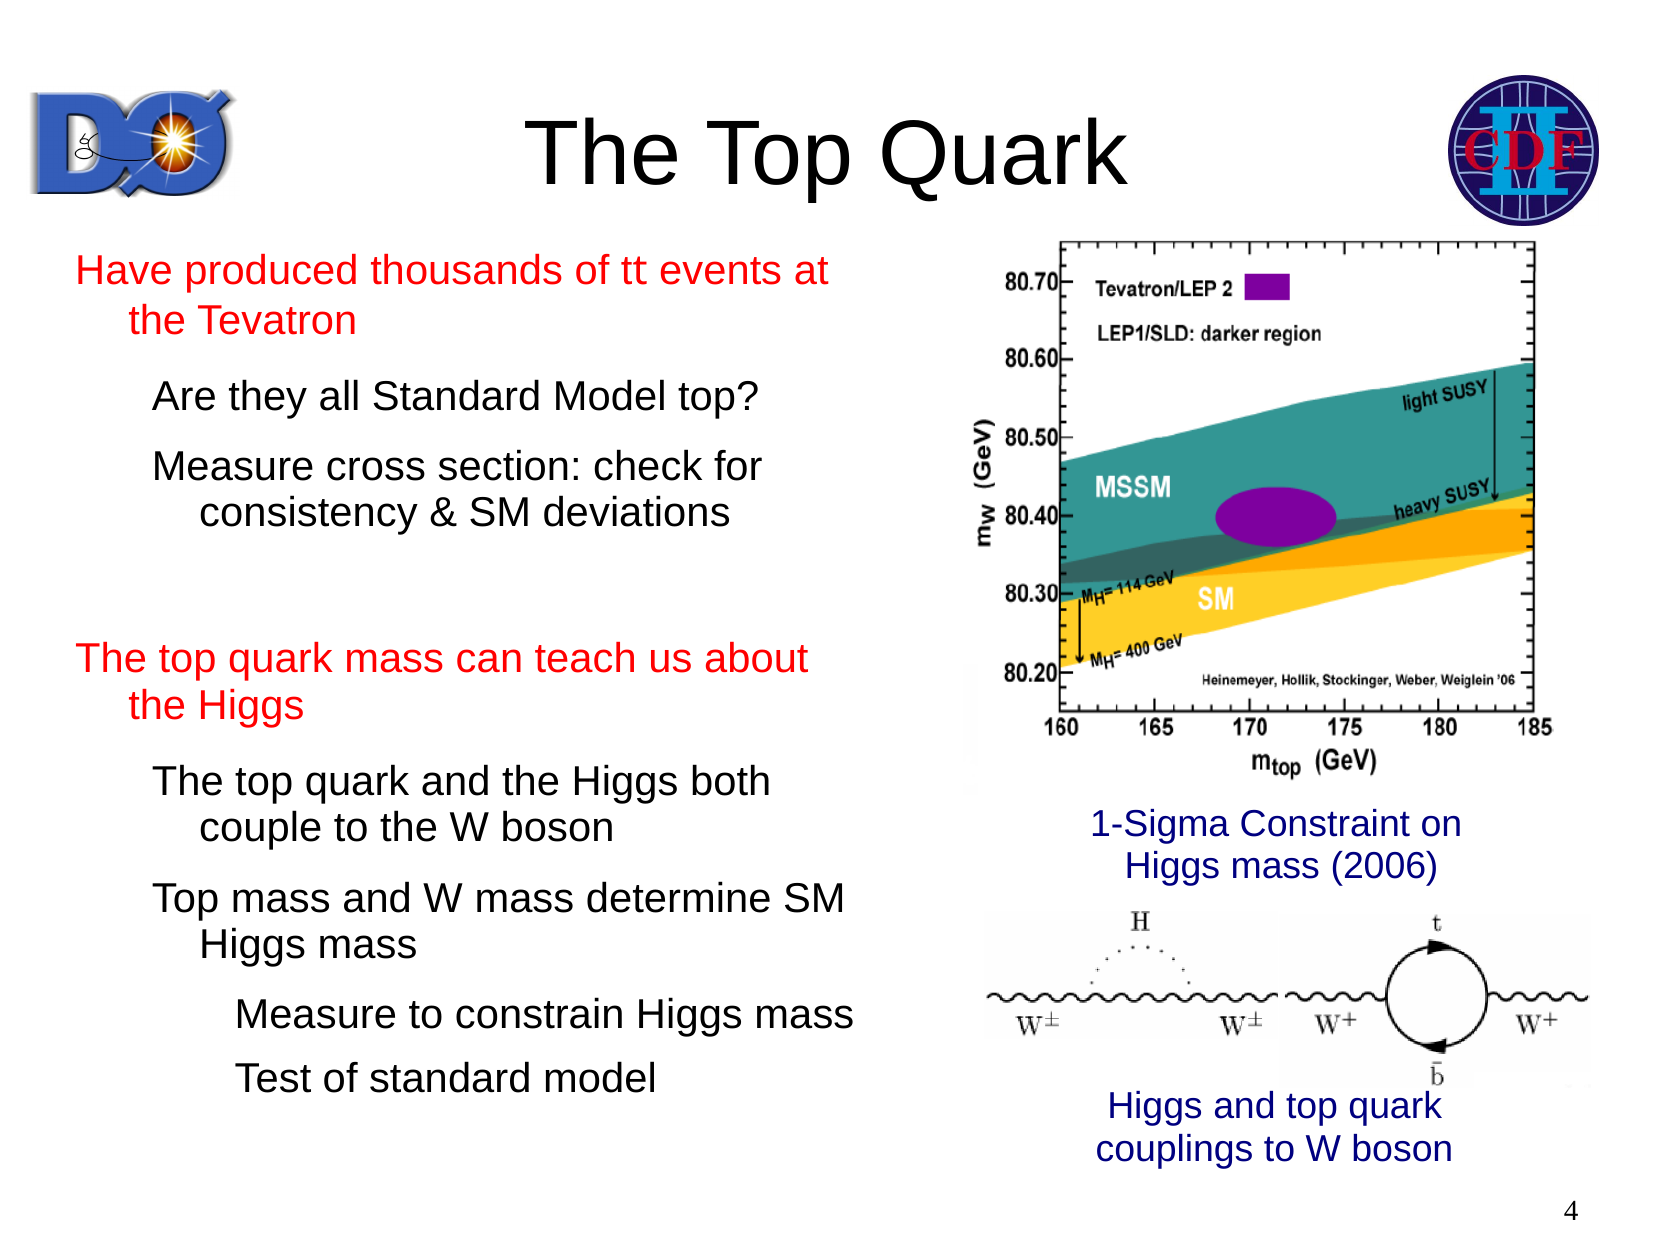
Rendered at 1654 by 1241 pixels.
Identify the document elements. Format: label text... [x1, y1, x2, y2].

picture [984, 907, 1591, 1088]
list Have produced thousands of tt events at the Tevatron Are they all Standard Model top? Measure cross section: check for consistency & SM deviations The top quark mass can teach us about the Higgs The top quark and the Higgs both couple to the W boson Top mass and W mass determine SM Higgs mass Measure to constrain Higgs mass Test of standard model [57, 239, 859, 1138]
picture [1571, 75, 1599, 226]
text_box Higgs and top quark couplings to W boson [1012, 1077, 1537, 1177]
picture [962, 232, 1556, 796]
title The Top Quark [82, 49, 1571, 257]
text_box 1-Sigma Constraint on Higgs mass (2006) [962, 795, 1601, 895]
picture [26, 86, 82, 200]
